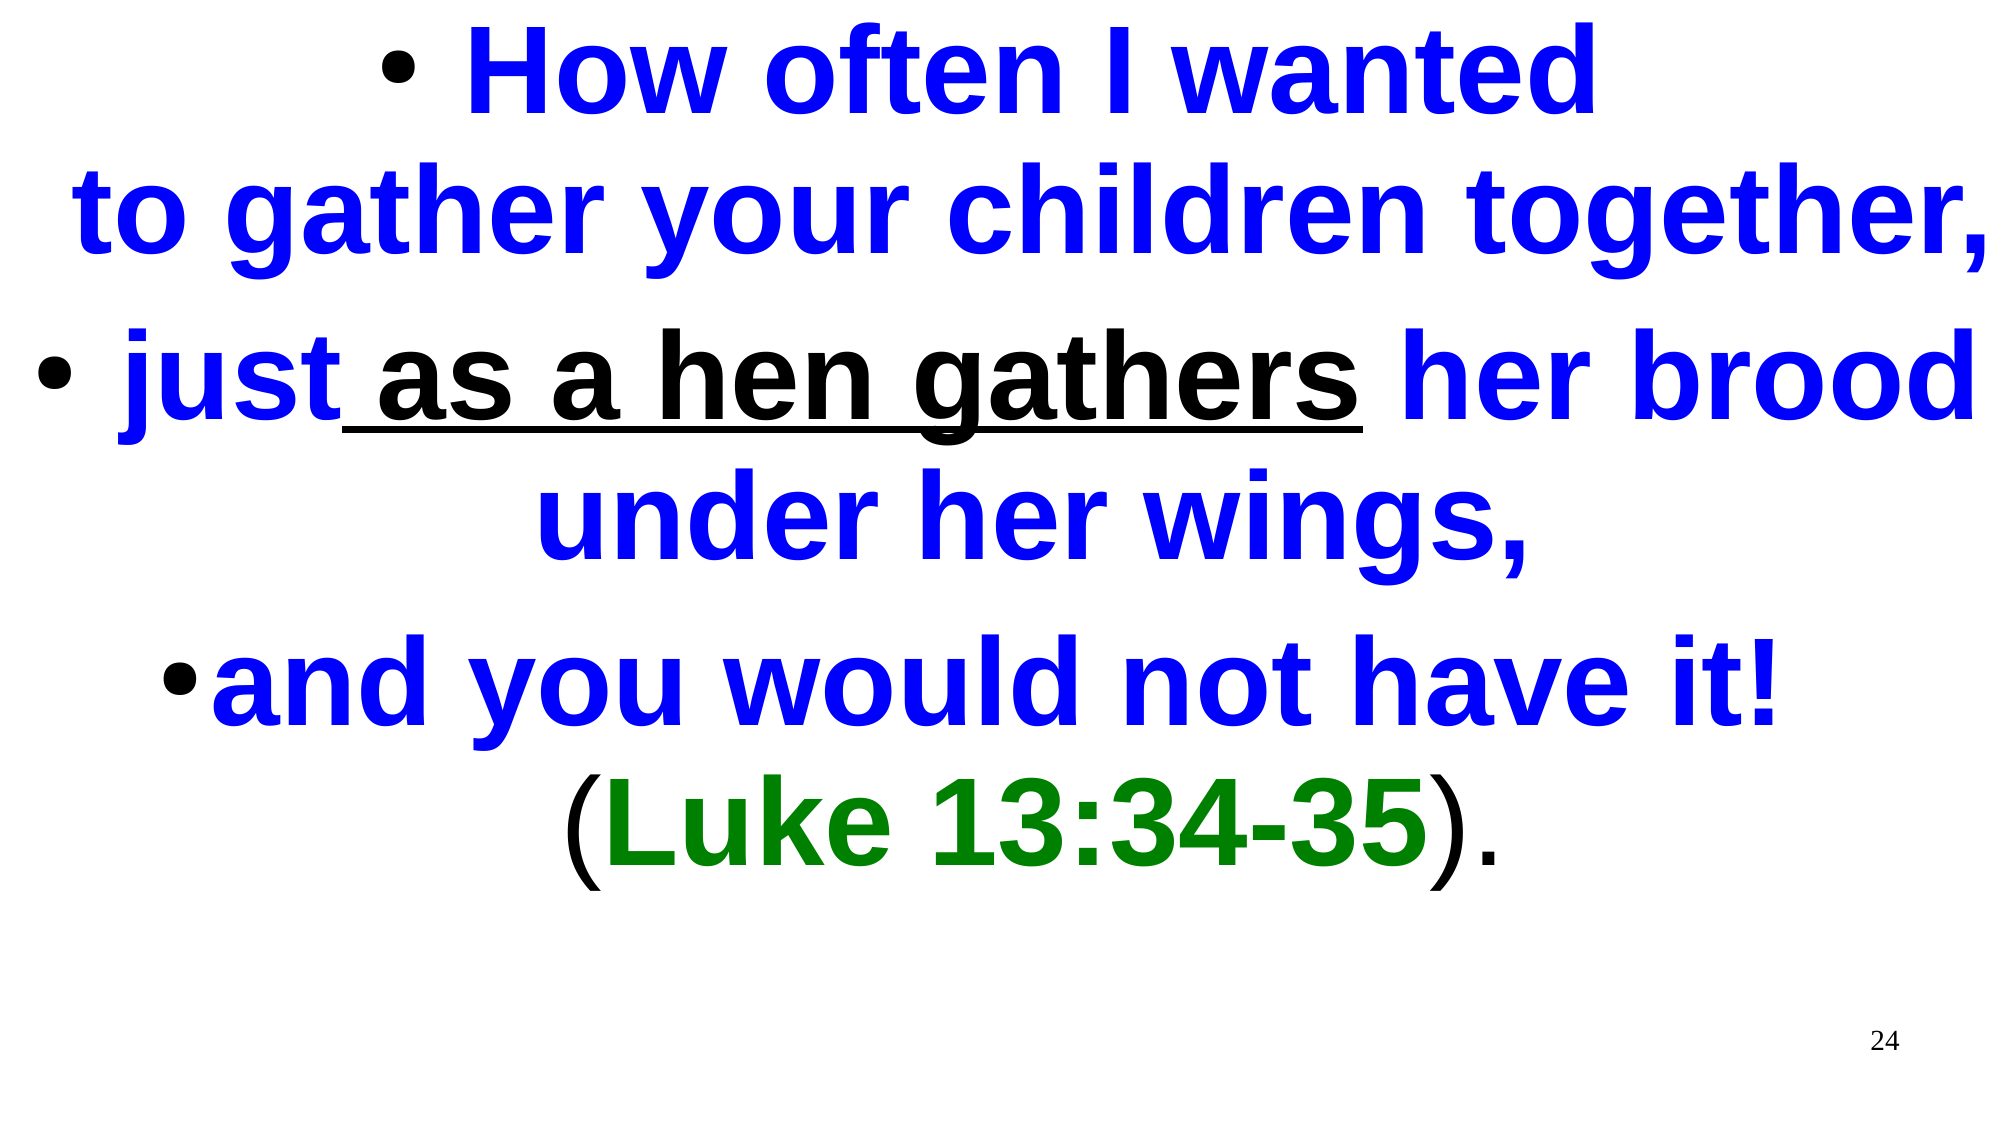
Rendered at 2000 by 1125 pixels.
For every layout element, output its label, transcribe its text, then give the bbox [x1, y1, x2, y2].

list How often I wanted to gather your children together, just as a hen gathers her brood under her wings, and you would not have it! (Luke 13:34-35). [0, 0, 1996, 1123]
